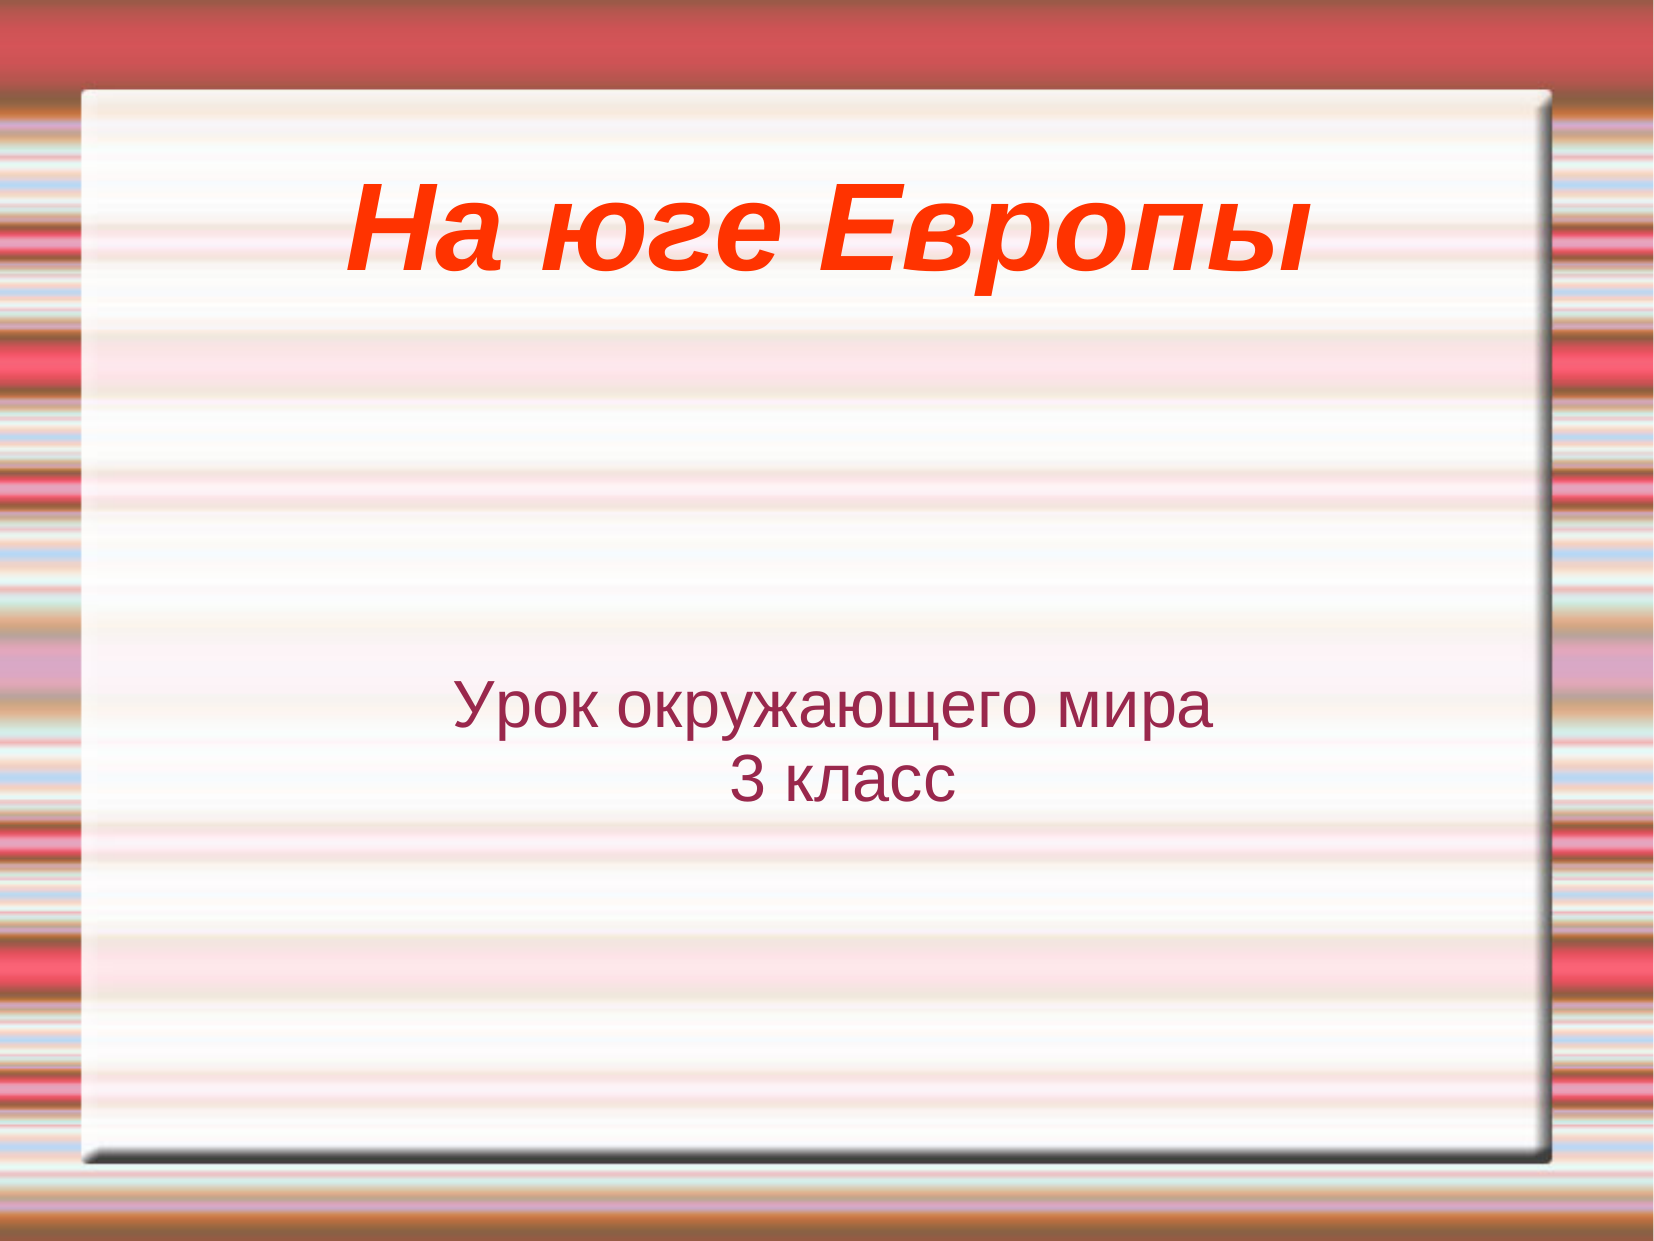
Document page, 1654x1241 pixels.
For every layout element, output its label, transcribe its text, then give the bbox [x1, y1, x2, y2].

subtitle Урок окружающего мира 3 класс [134, 332, 1516, 1151]
title На юге Европы [123, 151, 1536, 443]
picture [0, 0, 1654, 1241]
